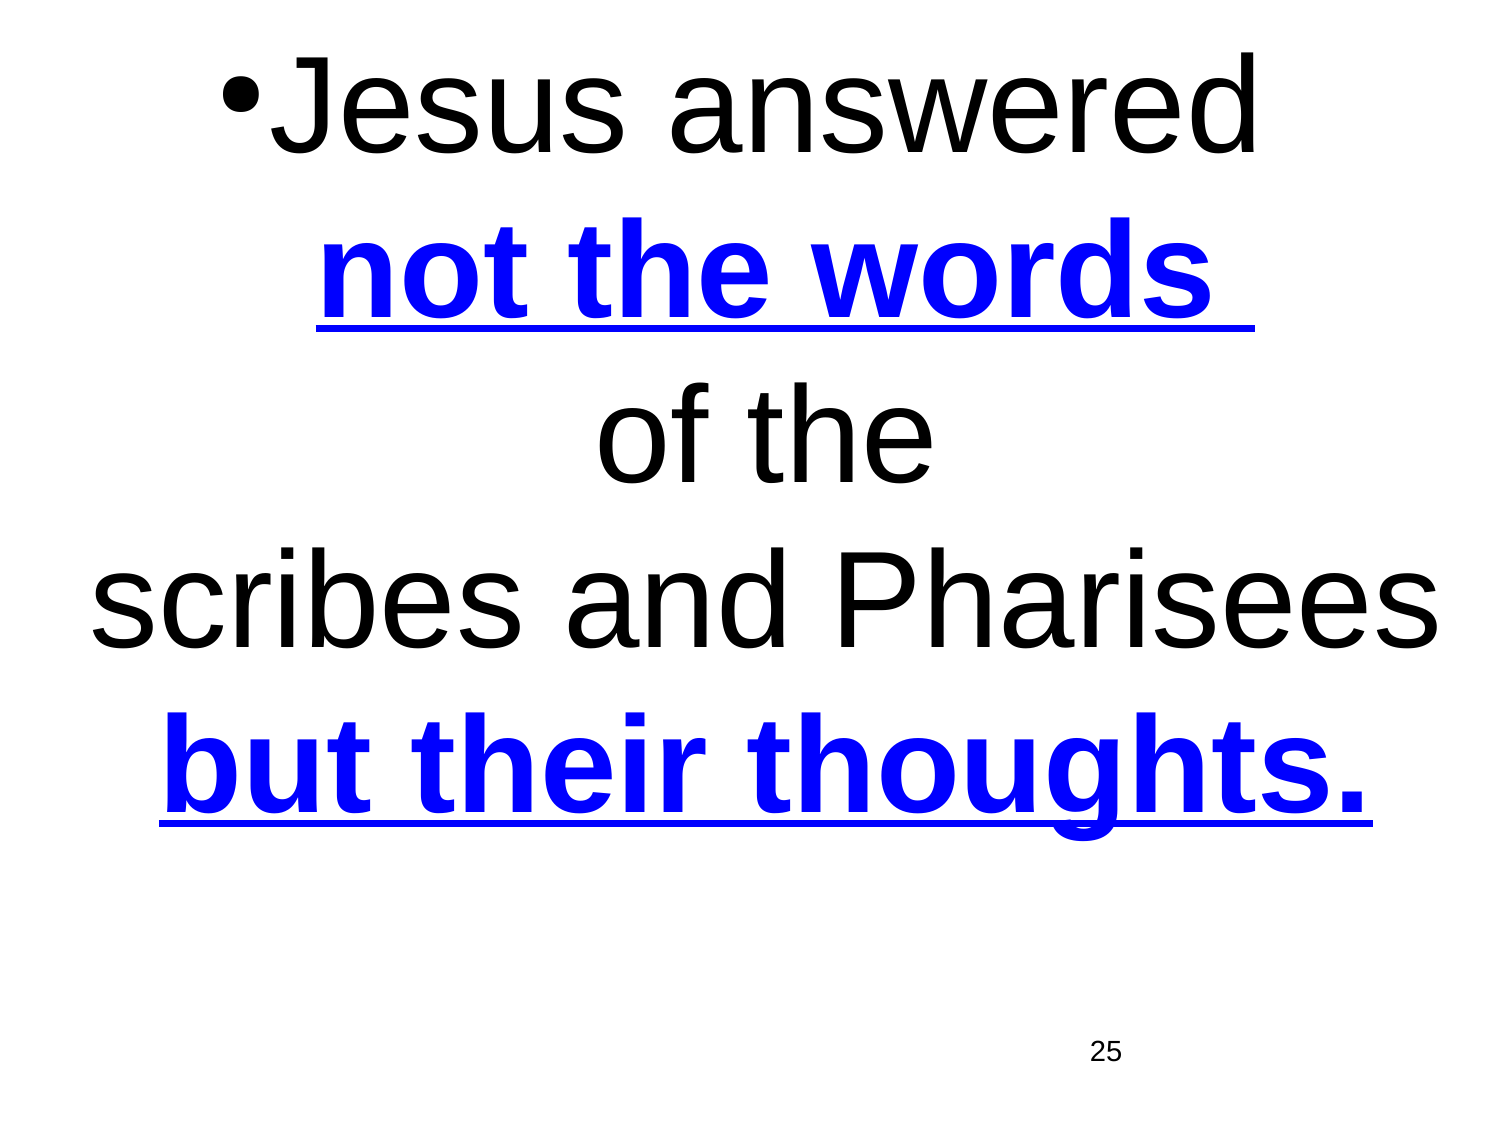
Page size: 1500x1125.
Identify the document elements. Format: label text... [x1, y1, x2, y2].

list Jesus answered not the words of the scribes and Pharisees but their thoughts. [15, 15, 1486, 1125]
